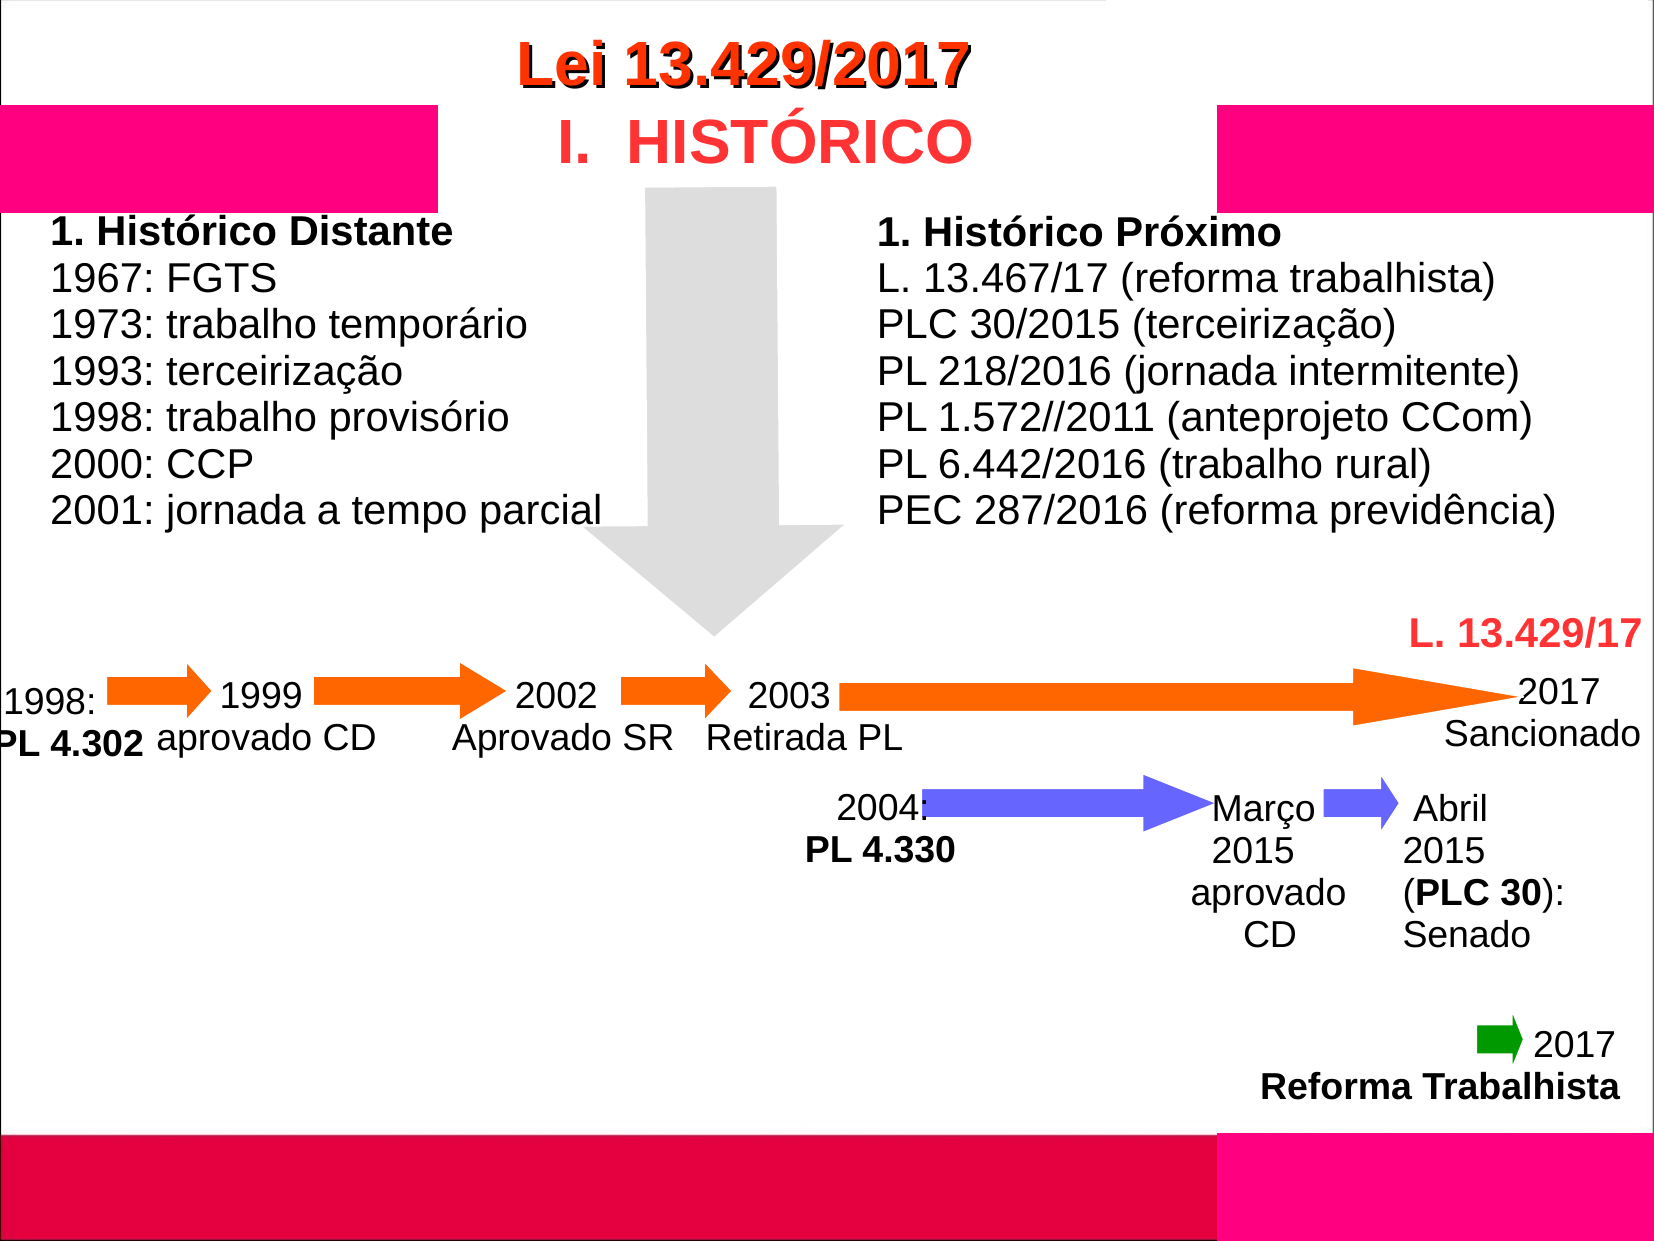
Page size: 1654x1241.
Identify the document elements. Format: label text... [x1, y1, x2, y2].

text_box [1322, 773, 1387, 833]
text_box Março 2015 aprovado CD [1133, 780, 1387, 964]
text_box 2017 Sancionado [1429, 665, 1654, 762]
text_box [312, 676, 437, 706]
text_box [620, 676, 690, 706]
text_box 2017 Reforma Trabalhista [1192, 1015, 1648, 1116]
text_box [580, 187, 847, 638]
text_box [981, 788, 1133, 818]
text_box 1998: PL 4.302 [0, 672, 213, 774]
text_box 1999 aprovado CD [141, 667, 414, 767]
text_box I. HISTÓRICO [543, 100, 1007, 187]
text_box 1. Histórico Distante 1967: FGTS 1973: trabalho temporário 1993: terceirização 1998: trabalho provisório 2000: CCP 2001: jornada a tempo parcial [35, 200, 646, 544]
text_box L. 13.429/17 [1393, 602, 1654, 665]
text_box [1142, 773, 1159, 780]
picture [0, 0, 1654, 682]
text_box Abril 2015 (PLC 30): Senado [1387, 780, 1583, 965]
text_box [1476, 1009, 1524, 1069]
text_box 2003 Retirada PL [690, 667, 963, 767]
text_box [459, 661, 469, 667]
text_box Lei 13.429/2017 [501, 21, 987, 108]
text_box 1. Histórico Próximo L. 13.467/17 (reforma trabalhista) PLC 30/2015 (terceirização) PL 218/2016 (jornada intermitente) PL 1.572//2011 (anteprojeto CCom) PL 6.442/2016 (trabalho rural) PEC 287/2016 (reforma previdência) [862, 200, 1619, 544]
picture [0, 706, 1654, 1241]
text_box 2002 Aprovado SR [437, 667, 690, 767]
text_box [838, 667, 1524, 727]
text_box 2004: PL 4.330 [779, 779, 981, 880]
